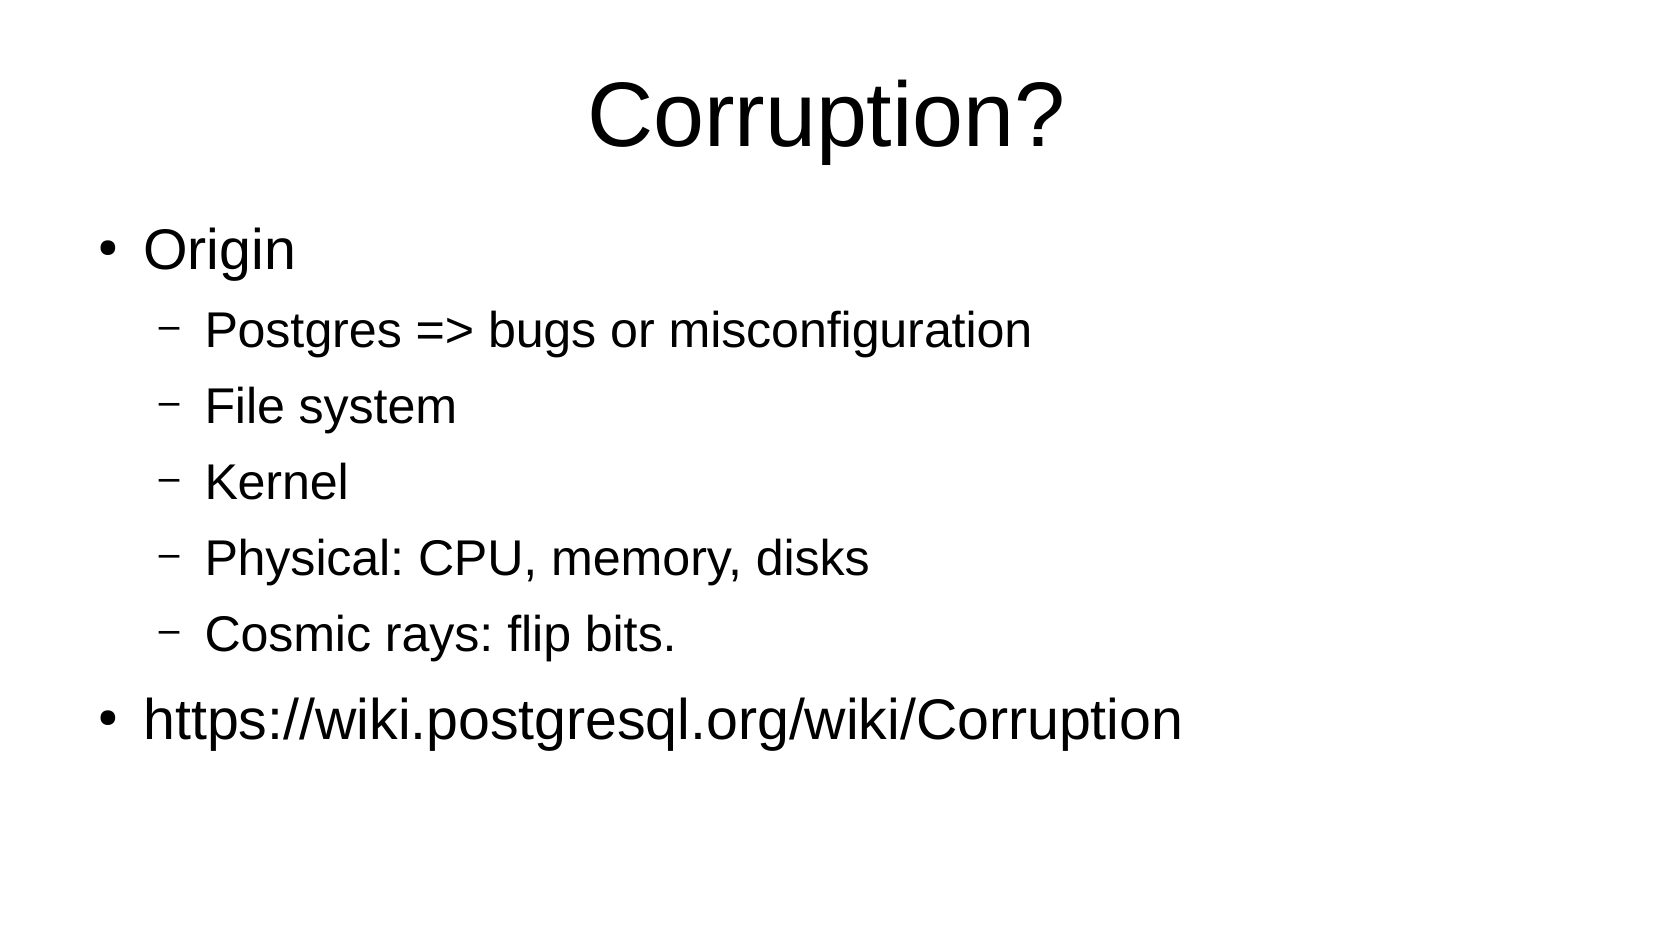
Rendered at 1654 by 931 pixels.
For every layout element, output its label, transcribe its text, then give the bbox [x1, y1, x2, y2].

text_box [82, 217, 1571, 758]
title Corruption? [82, 37, 1571, 193]
